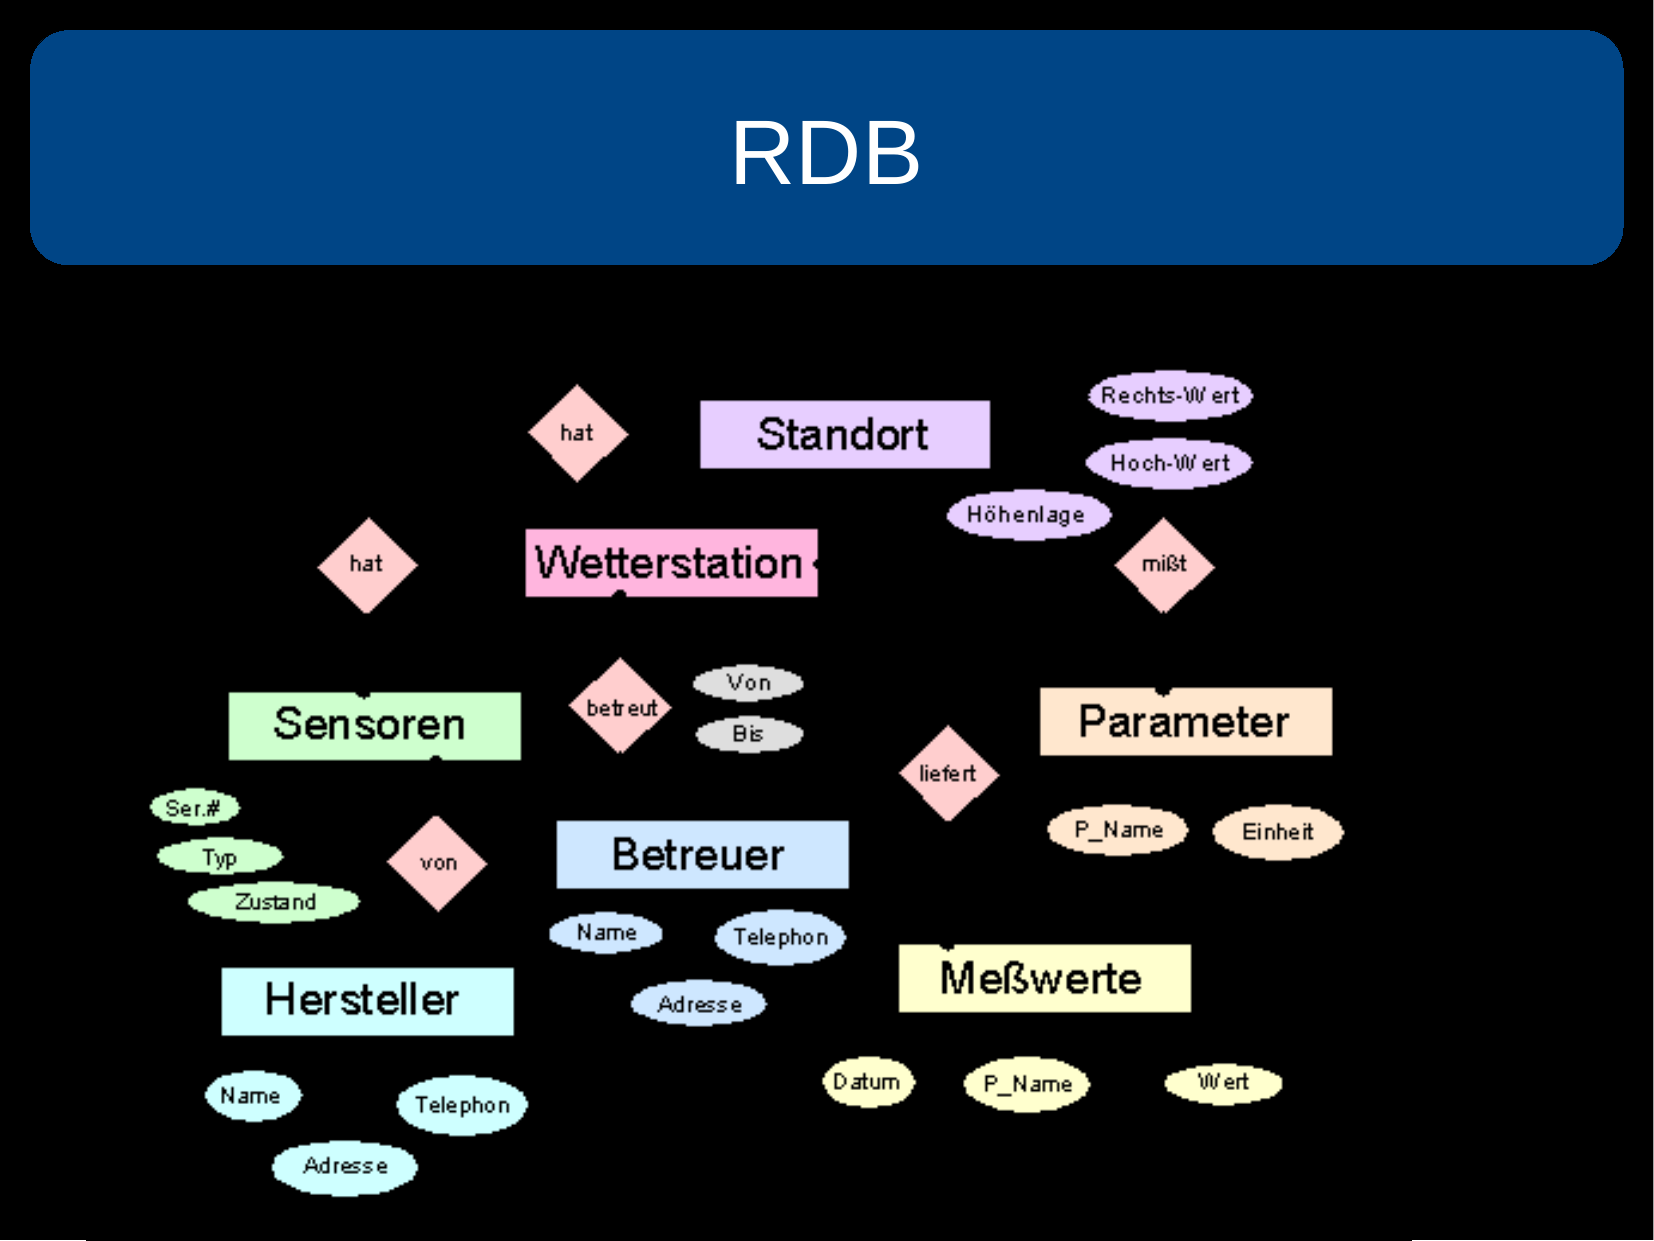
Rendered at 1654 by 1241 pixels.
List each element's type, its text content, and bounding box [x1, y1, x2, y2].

title RDB [82, 49, 1571, 257]
picture [86, 301, 1412, 1241]
